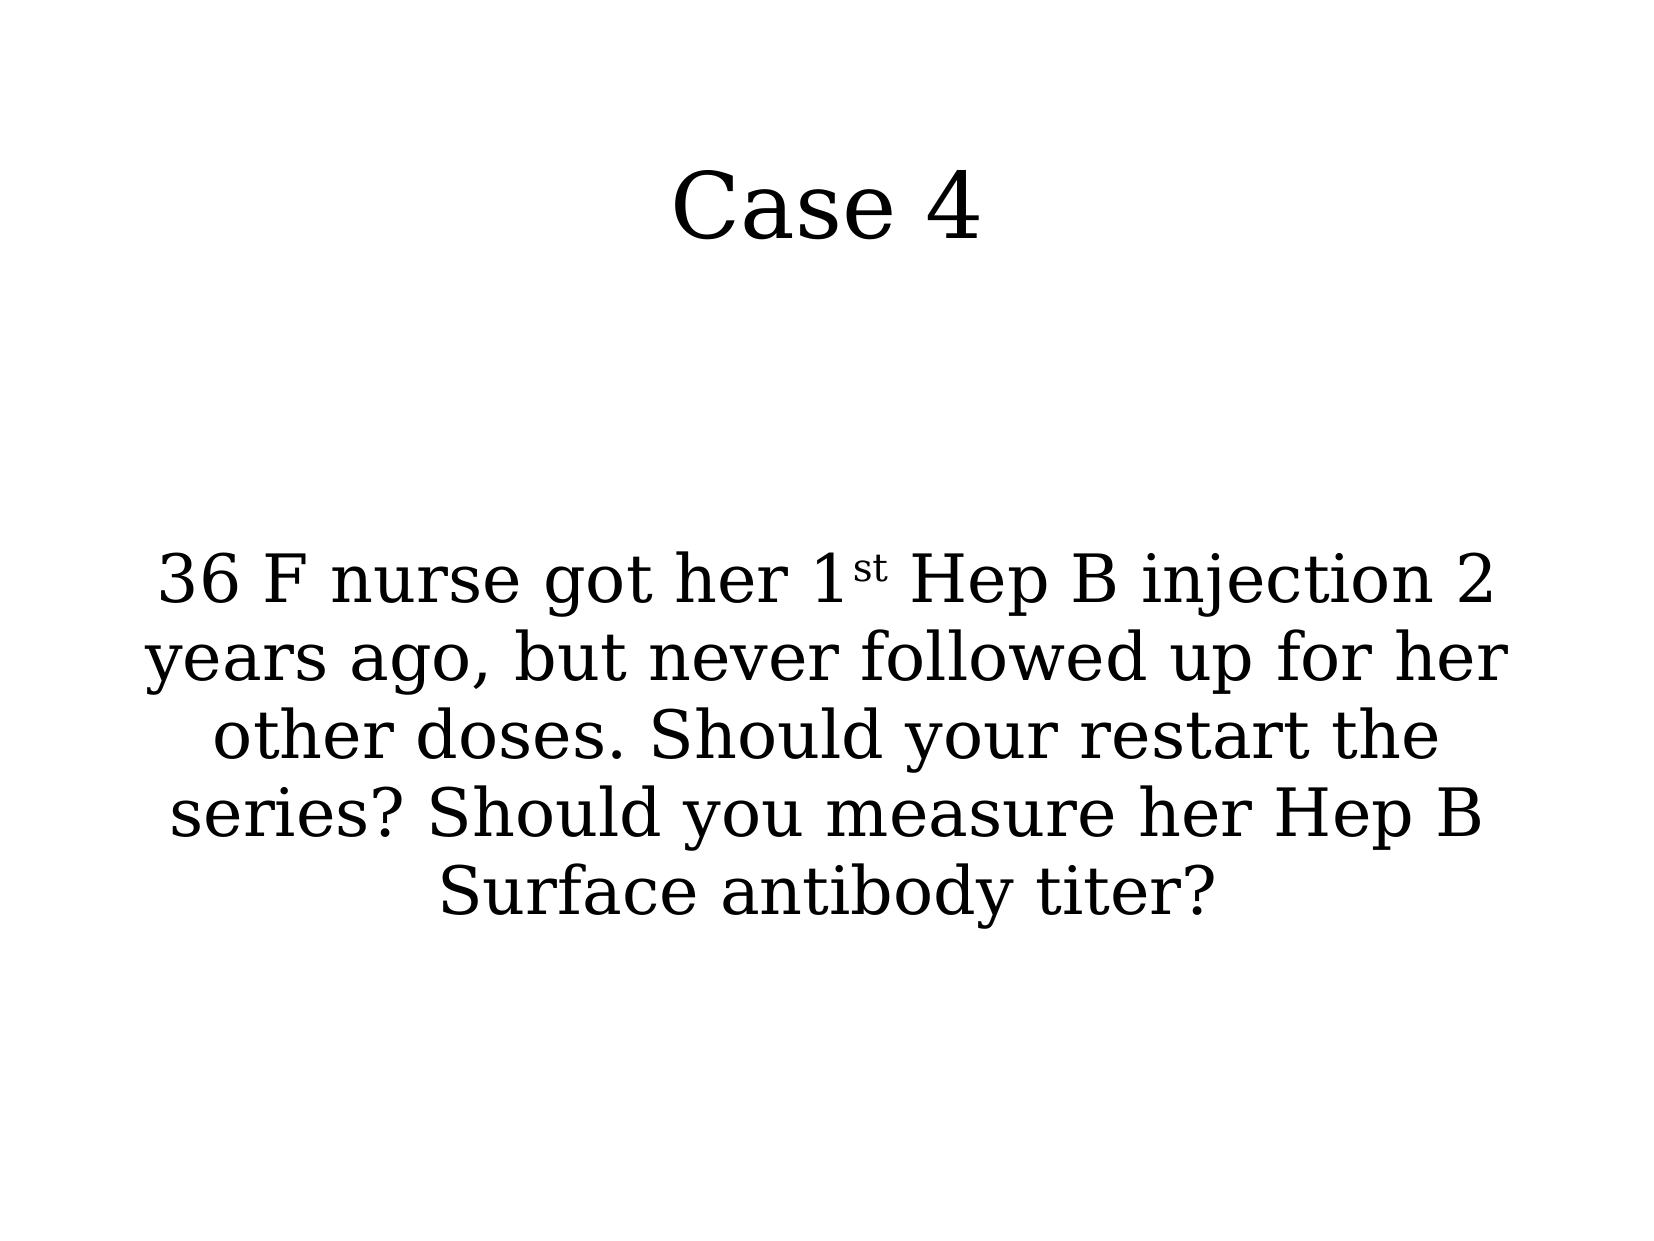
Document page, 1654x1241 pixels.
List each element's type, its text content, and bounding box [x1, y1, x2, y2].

subtitle 36 F nurse got her 1st Hep B injection 2 years ago, but never followed up for her other doses. Should your restart the series? Should you measure her Hep B Surface antibody titer? [121, 344, 1534, 1127]
title Case 4 [121, 102, 1534, 311]
